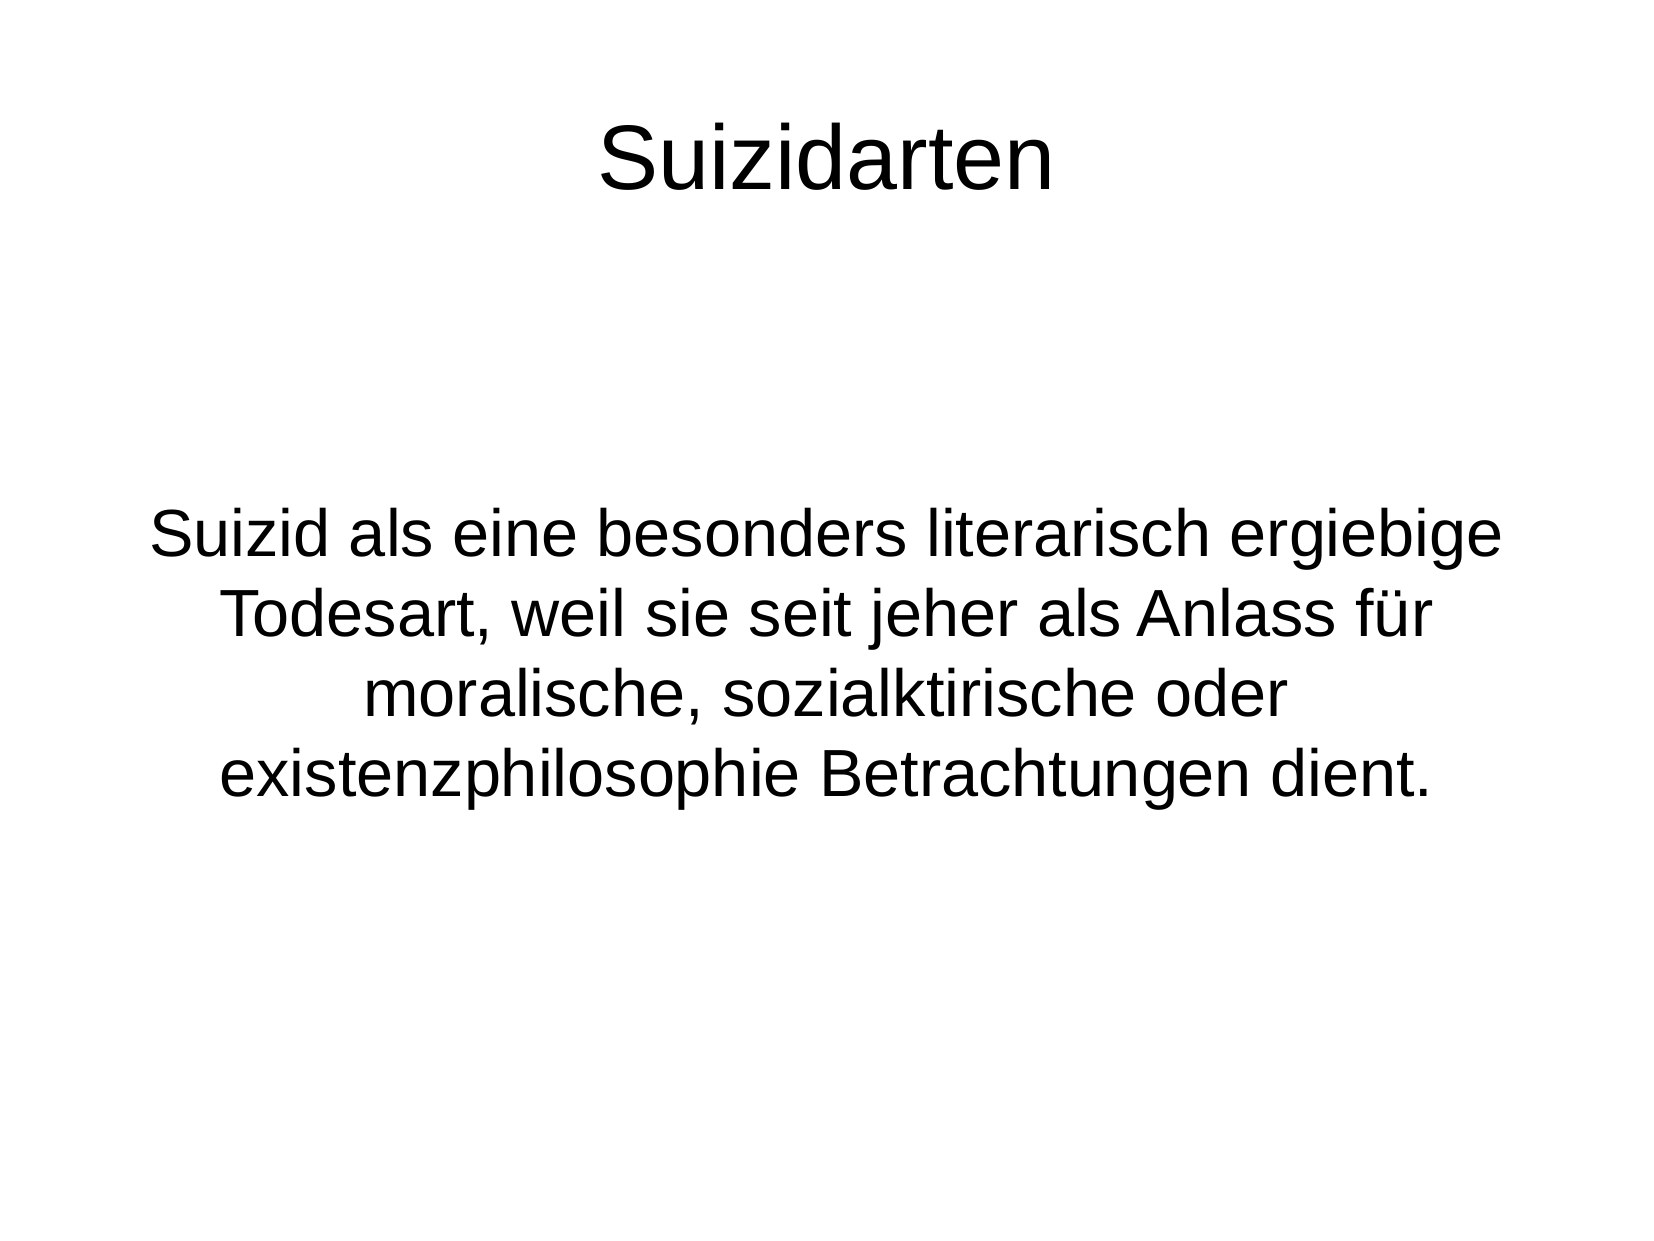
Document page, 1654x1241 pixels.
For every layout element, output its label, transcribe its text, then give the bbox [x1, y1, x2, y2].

subtitle Suizid als eine besonders literarisch ergiebige Todesart, weil sie seit jeher als Anlass für moralische, sozialktirische oder existenzphilosophie Betrachtungen dient. [82, 290, 1571, 1010]
title Suizidarten [82, 49, 1571, 257]
